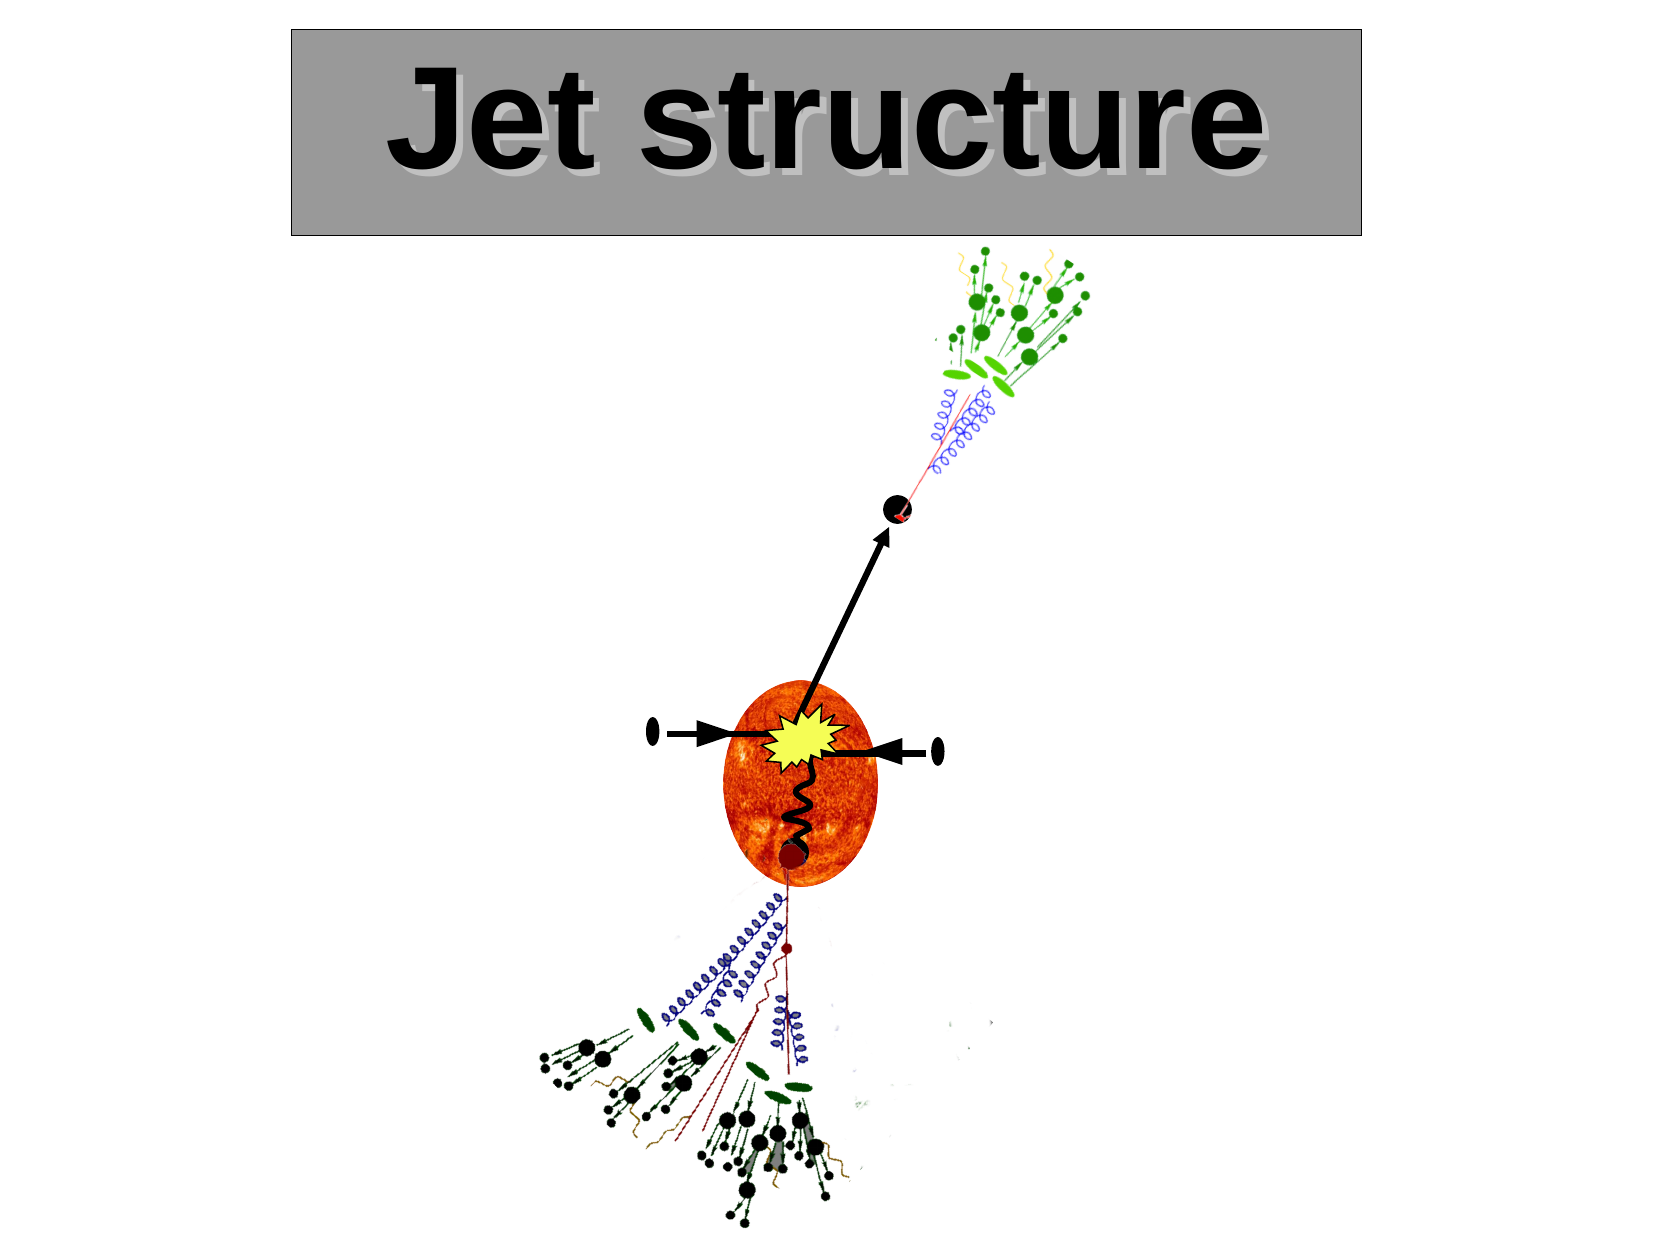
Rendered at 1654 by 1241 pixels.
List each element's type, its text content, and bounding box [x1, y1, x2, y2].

picture [723, 680, 812, 731]
text_box [931, 737, 944, 766]
text_box Jet structure [291, 29, 1362, 236]
text_box [802, 840, 809, 855]
text_box [761, 704, 850, 774]
text_box [646, 717, 659, 746]
picture [523, 737, 993, 1241]
picture [815, 205, 1130, 560]
text_box [883, 510, 902, 524]
picture [805, 680, 878, 750]
